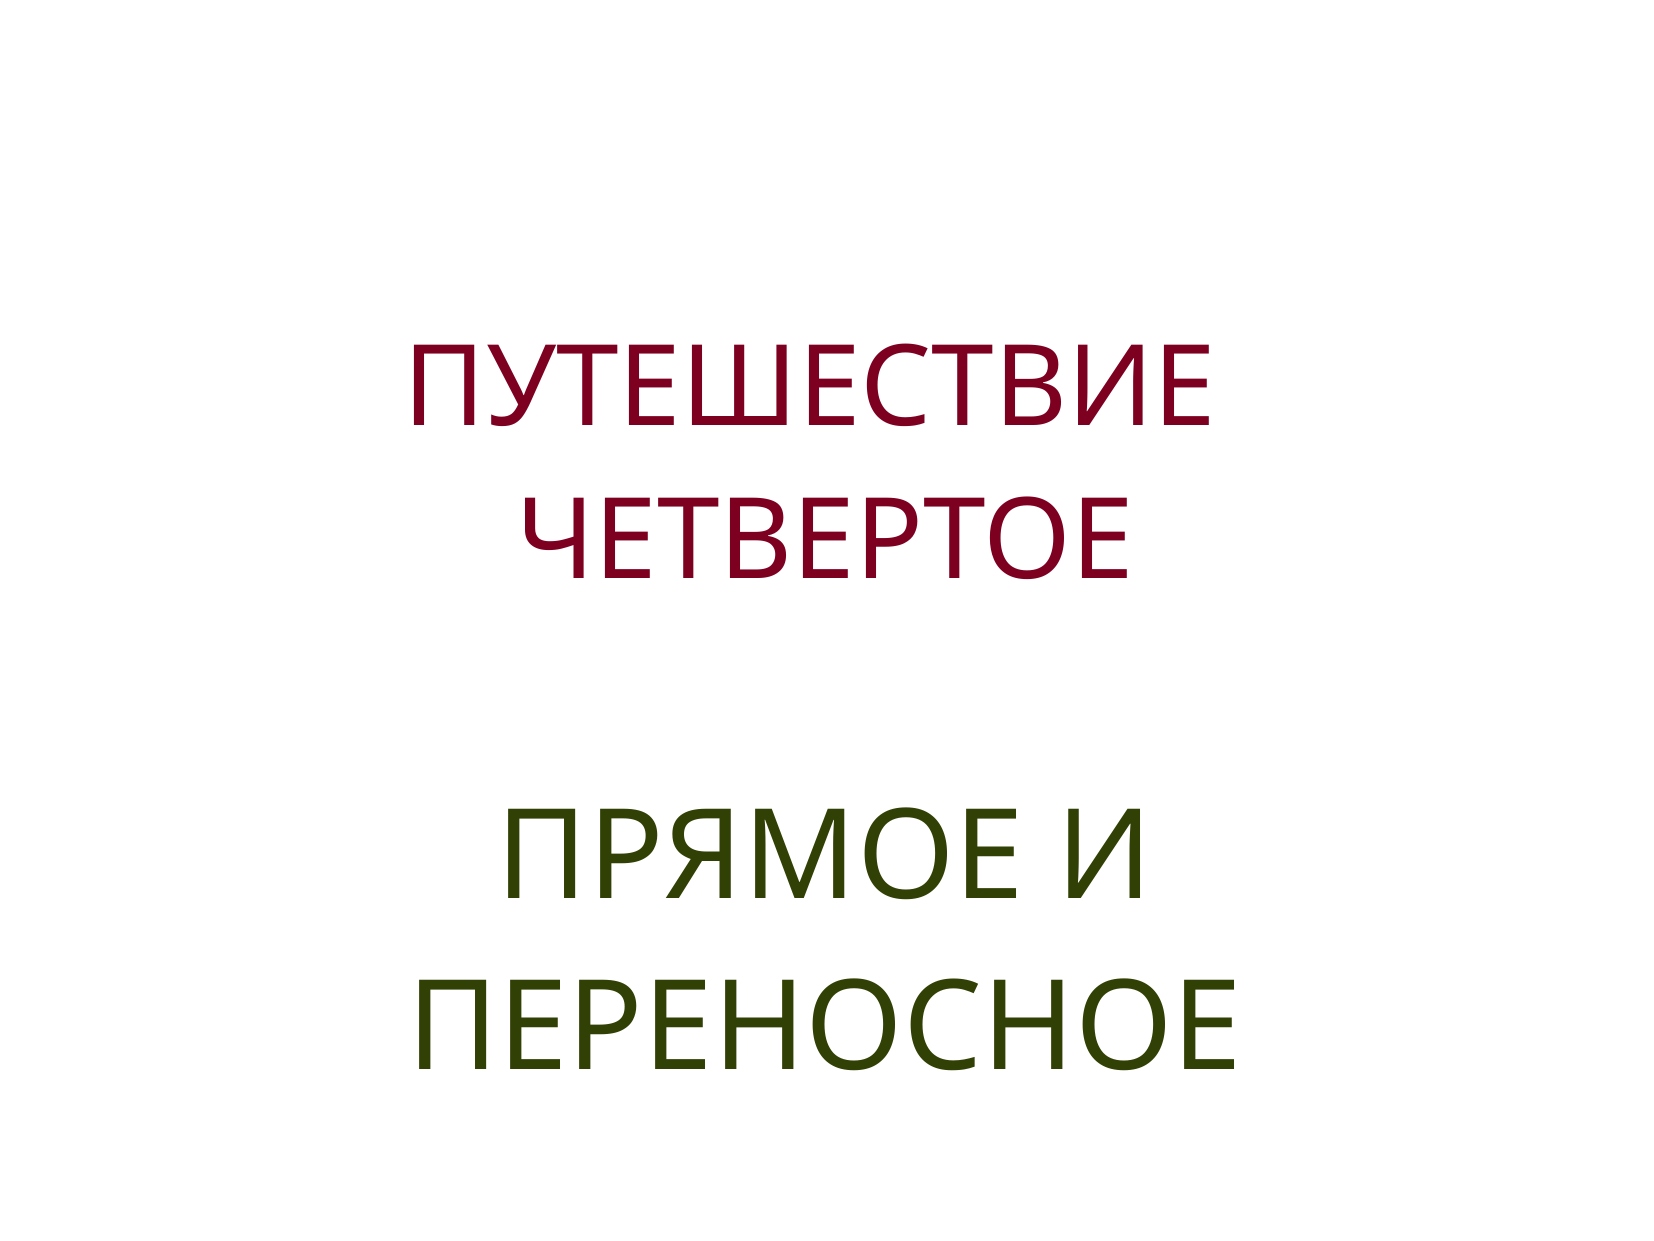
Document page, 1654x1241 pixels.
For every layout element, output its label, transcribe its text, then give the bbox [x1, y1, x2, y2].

text_box ПУТЕШЕСТВИЕ ЧЕТВЕРТОЕ ПРЯМОЕ И ПЕРЕНОСНОЕ [73, 297, 1577, 974]
